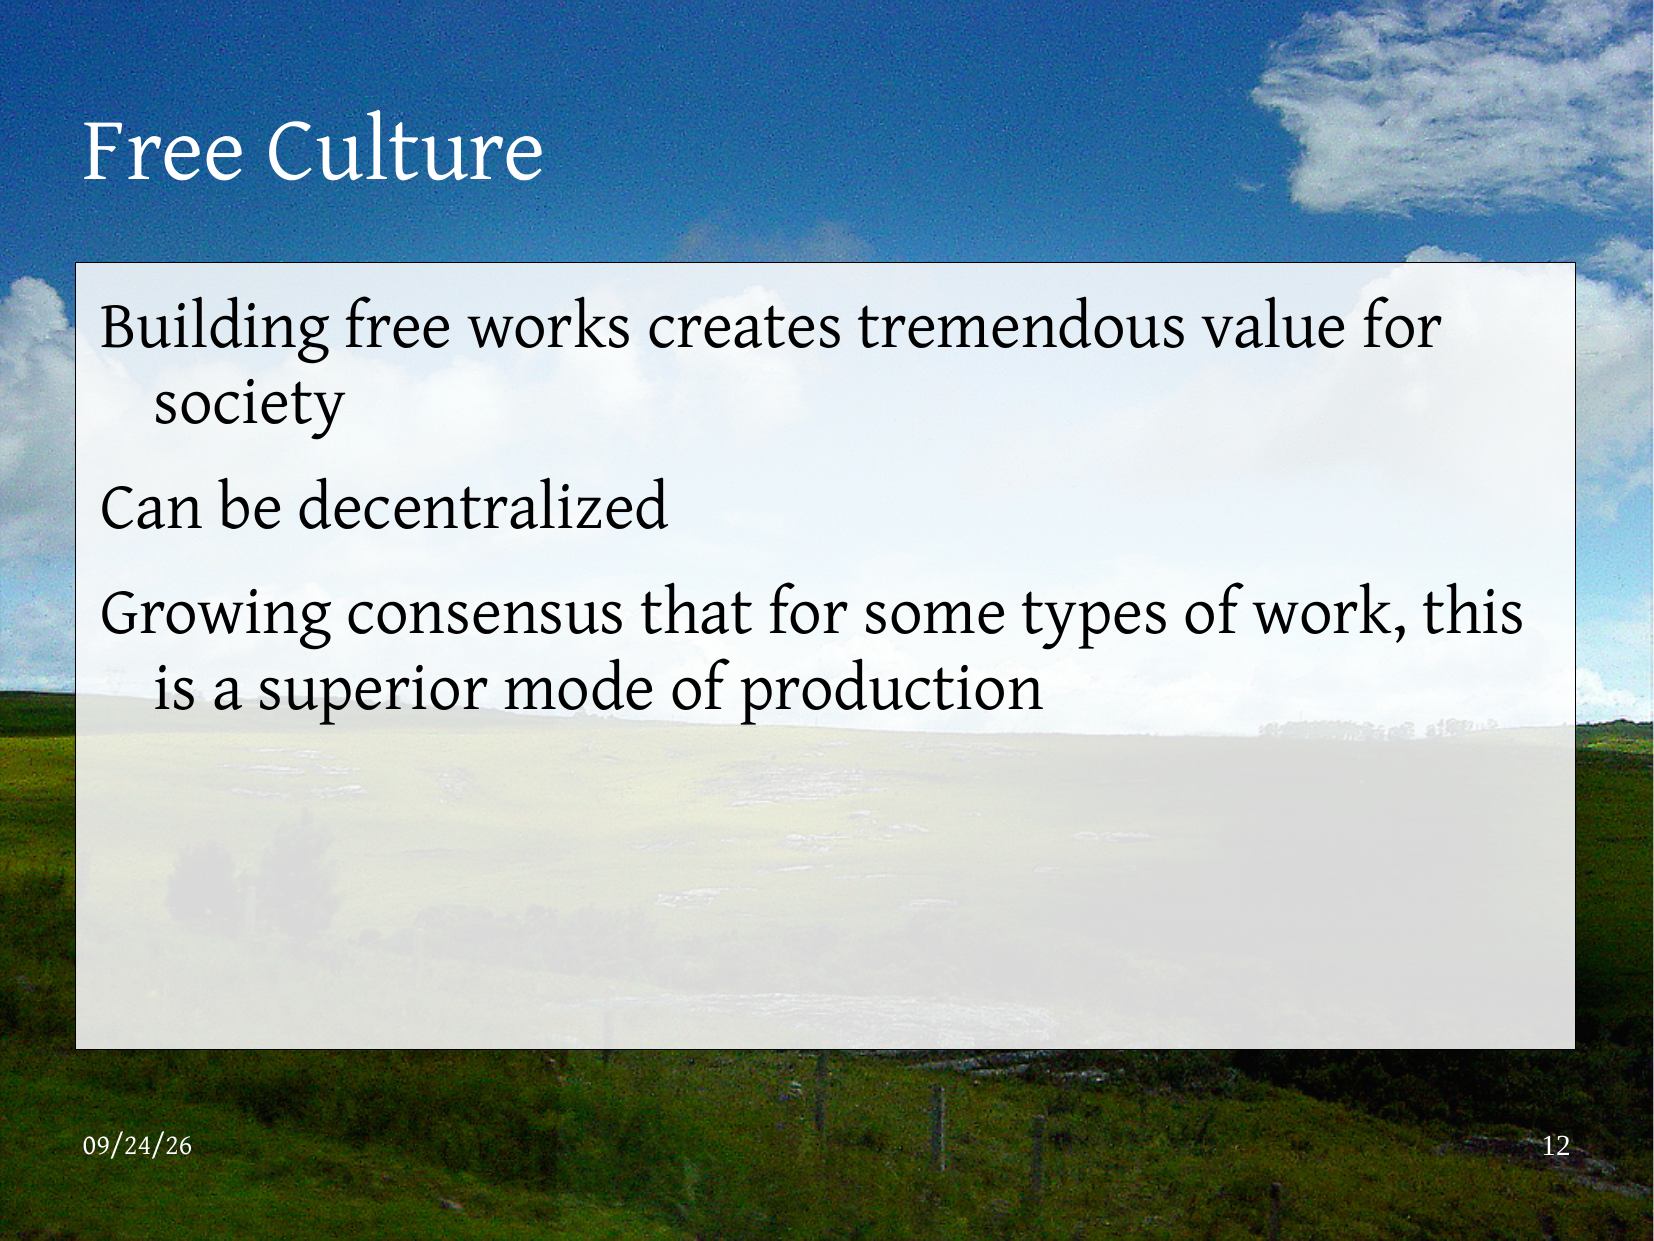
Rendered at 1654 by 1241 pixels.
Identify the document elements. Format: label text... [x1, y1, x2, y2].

list Building free works creates tremendous value for society Can be decentralized Growing consensus that for some types of work, this is a superior mode of production [82, 290, 1571, 1094]
picture [0, 0, 1654, 1241]
title Free Culture [82, 56, 1571, 250]
